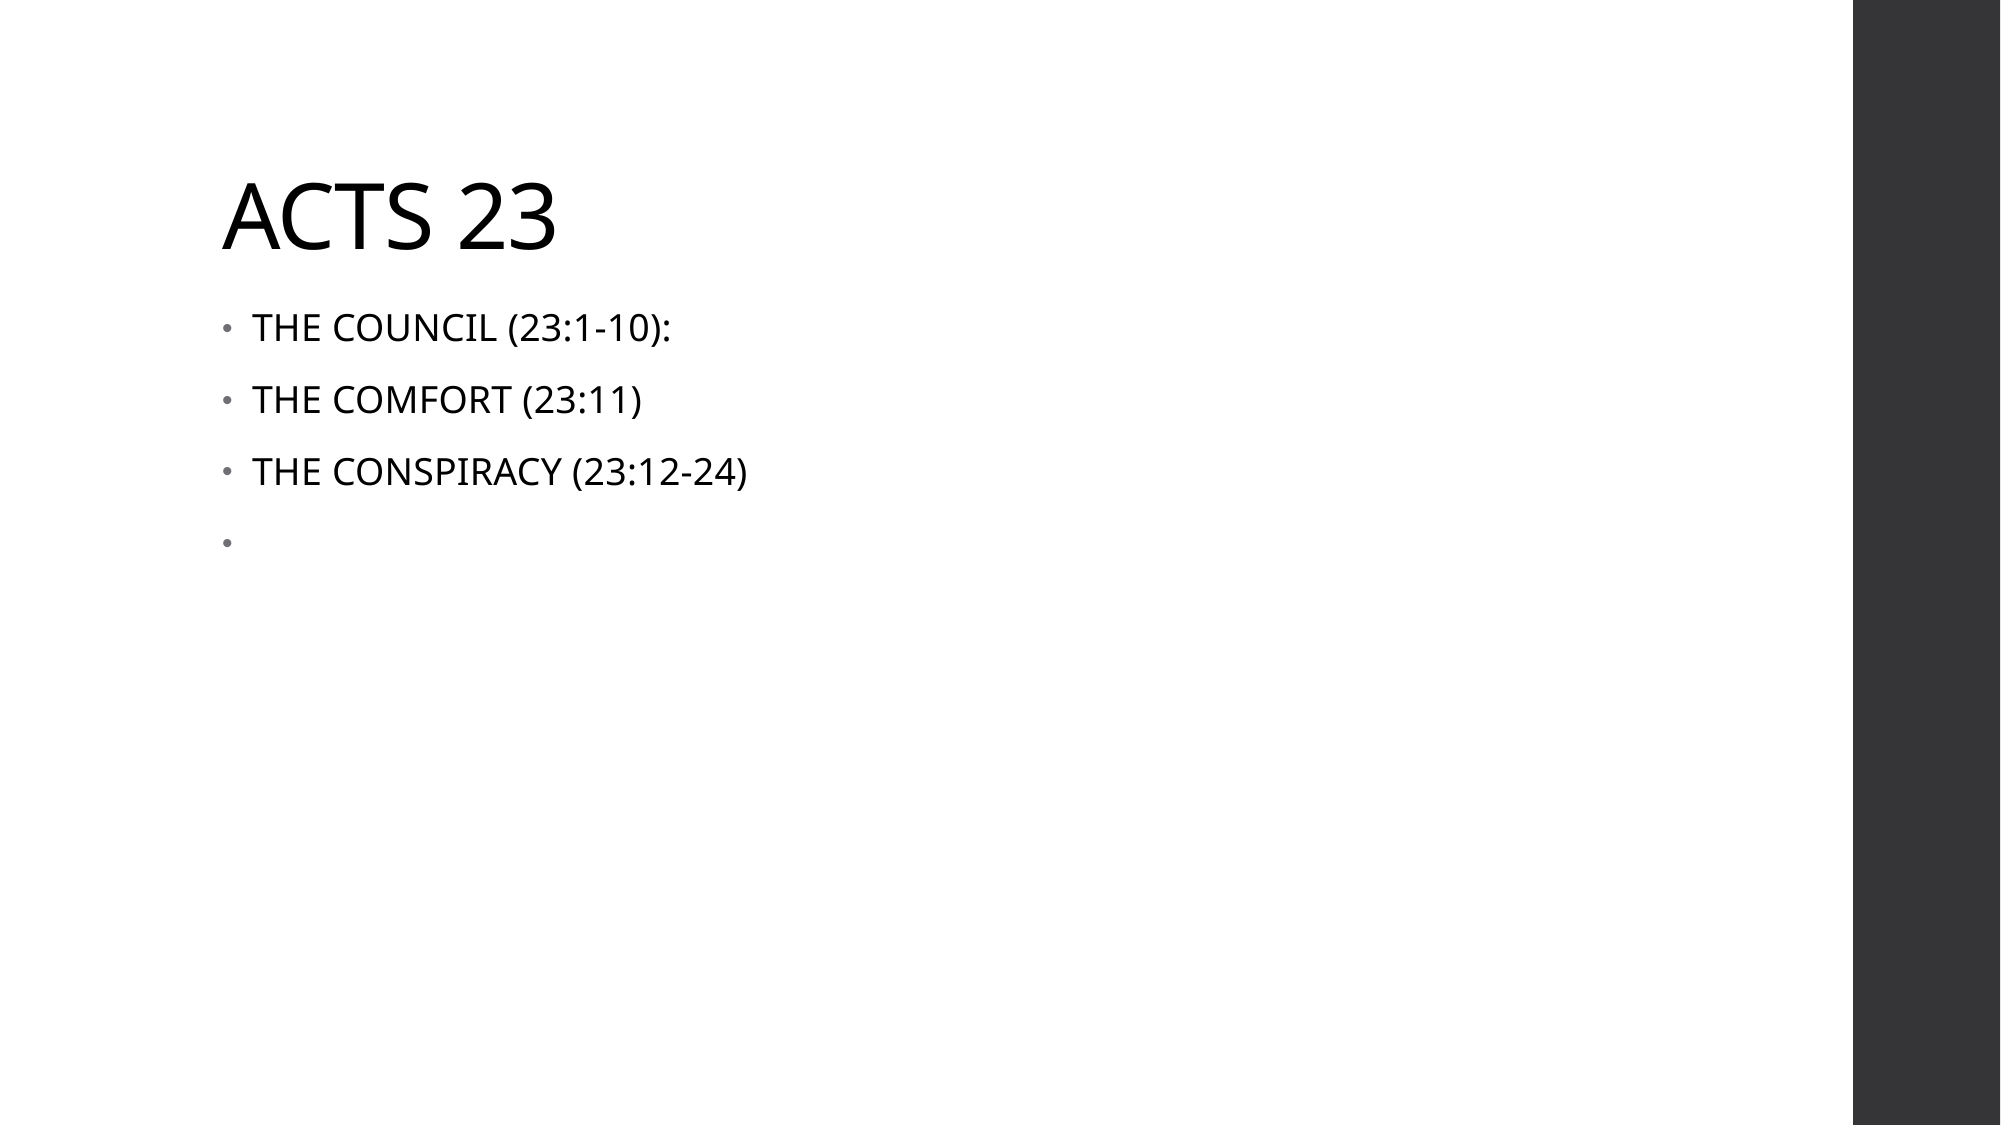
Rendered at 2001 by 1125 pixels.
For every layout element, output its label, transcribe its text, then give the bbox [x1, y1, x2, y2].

list THE COUNCIL (23:1-10): THE COMFORT (23:11) THE CONSPIRACY (23:12-24) [206, 299, 1617, 1014]
title ACTS 23 [206, 60, 1797, 278]
